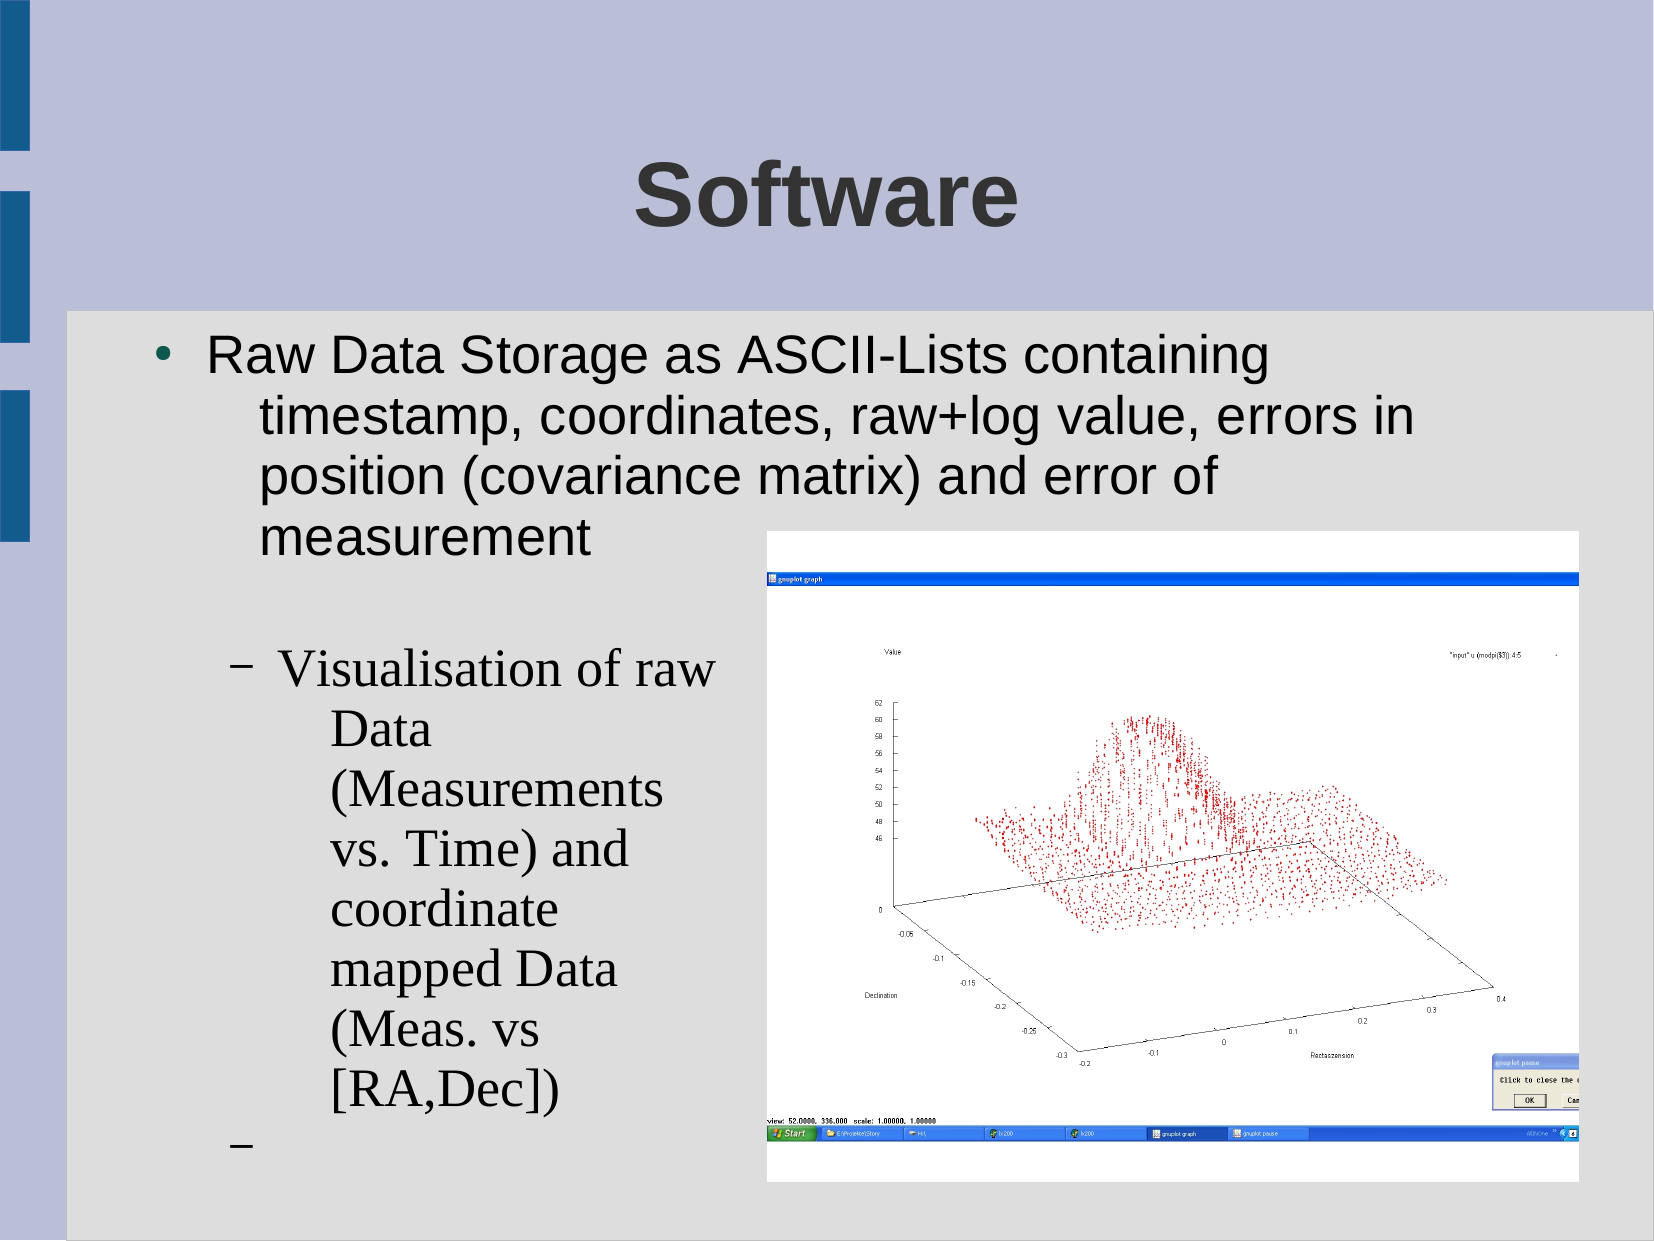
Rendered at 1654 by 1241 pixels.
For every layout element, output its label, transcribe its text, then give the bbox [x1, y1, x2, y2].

picture [767, 531, 1579, 1182]
text_box Visualisation of raw Data (Measurements vs. Time) and coordinate mapped Data (Meas. vs [RA,Dec]) [118, 637, 739, 1062]
list Raw Data Storage as ASCII-Lists containing timestamp, coordinates, raw+log value, errors in position (covariance matrix) and error of measurement [118, 324, 1531, 562]
title Software [121, 91, 1534, 299]
